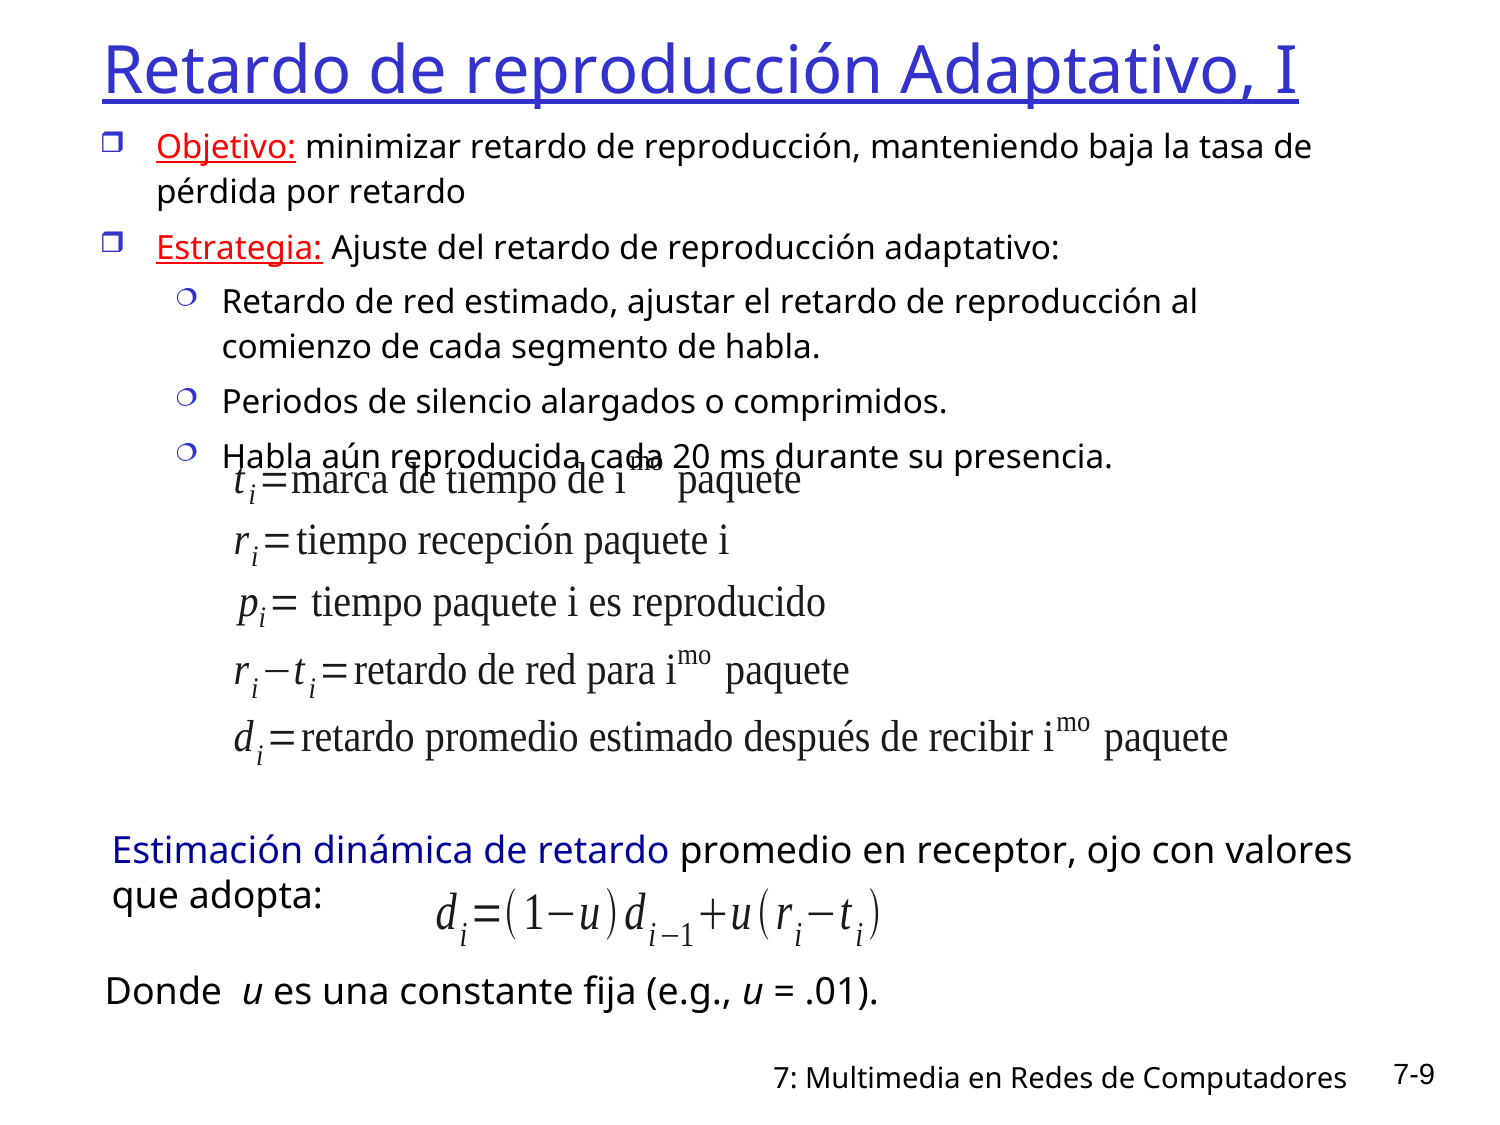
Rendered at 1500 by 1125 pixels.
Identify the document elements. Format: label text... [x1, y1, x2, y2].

text_box Donde u es una constante fija (e.g., u = .01). [89, 959, 894, 1020]
chart [425, 883, 896, 954]
chart [546, 452, 556, 466]
list Objetivo: minimizar retardo de reproducción, manteniendo baja la tasa de pérdida por retardo Estrategia: Ajuste del retardo de reproducción adaptativo: Retardo de red estimado, ajustar el retardo de reproducción al comienzo de cada segmento de habla. Periodos de silencio alargados o comprimidos. Habla aún reproducida cada 20 ms durante su presencia. [85, 115, 1361, 445]
chart [629, 452, 639, 466]
chart [227, 445, 239, 454]
text_box Estimación dinámica de retardo promedio en receptor, ojo con valores que adopta: [96, 818, 1379, 924]
title Retardo de reproducción Adaptativo, I [87, 0, 1426, 140]
chart [271, 452, 281, 466]
chart [779, 452, 789, 466]
chart [223, 445, 1247, 772]
chart [481, 452, 491, 466]
chart [696, 446, 705, 466]
